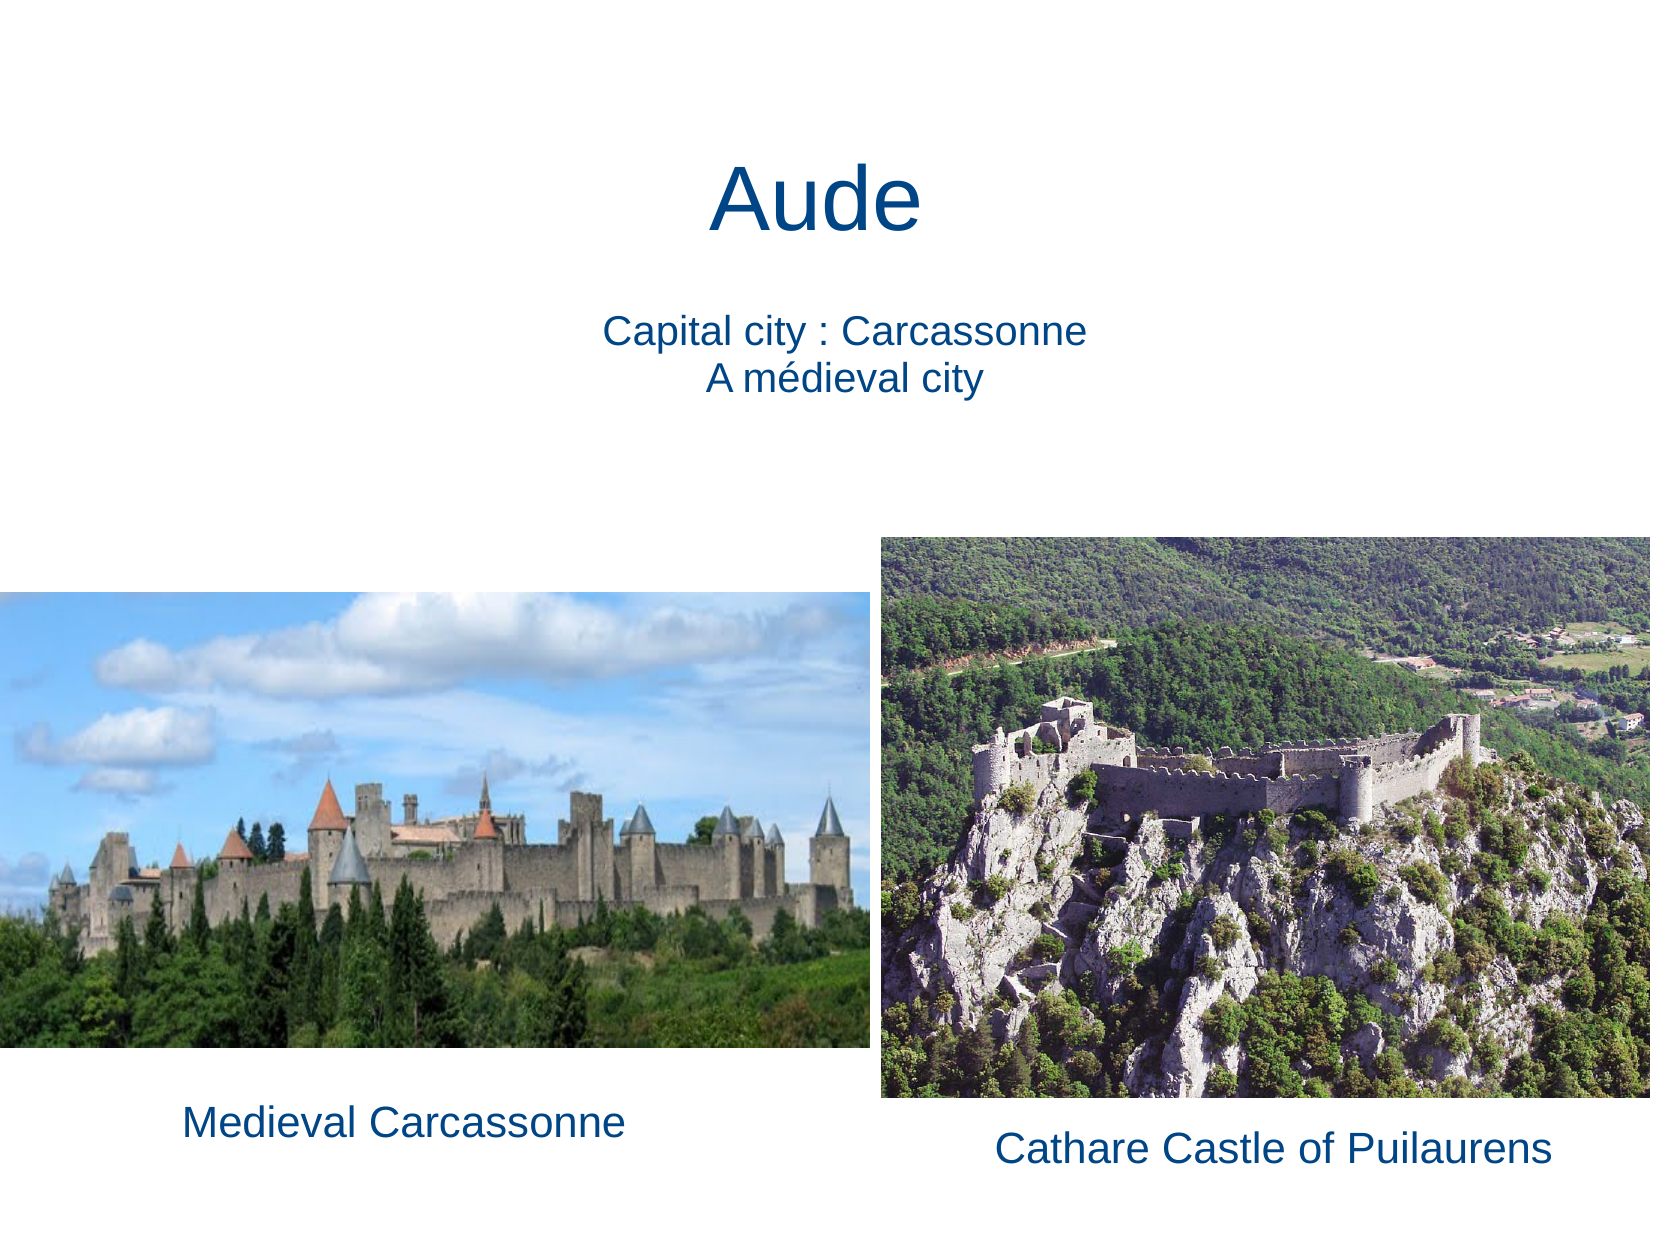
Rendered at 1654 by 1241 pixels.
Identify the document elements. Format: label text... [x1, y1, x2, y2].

text_box Medieval Carcassonne [73, 1091, 735, 1158]
picture [0, 592, 870, 1048]
title Aude [379, 96, 1254, 301]
picture [881, 537, 1650, 1098]
text_box Cathare Castle of Puilaurens [979, 1116, 1593, 1183]
text_box Capital city : Carcassonne A médieval city [453, 300, 1238, 428]
